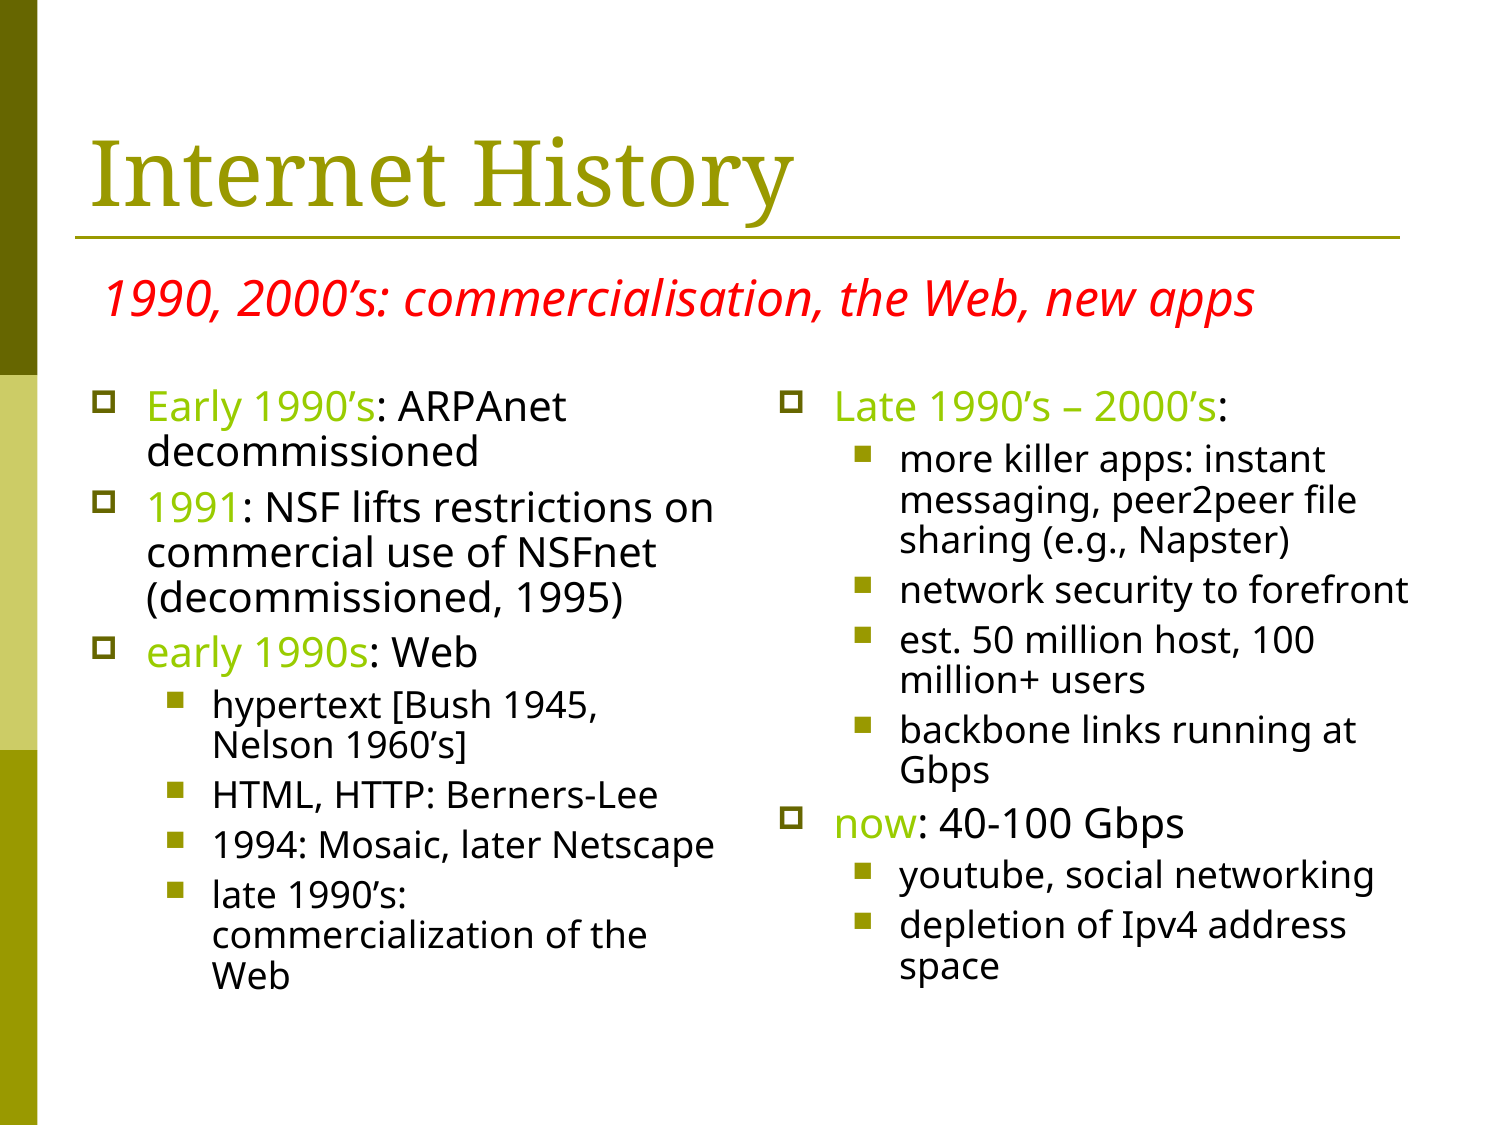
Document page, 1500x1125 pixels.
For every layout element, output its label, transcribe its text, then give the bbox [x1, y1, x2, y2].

title Internet History [75, 45, 1426, 233]
text_box 1990, 2000’s: commercialisation, the Web, new apps [86, 251, 1393, 358]
list Late 1990’s – 2000’s: more killer apps: instant messaging, peer2peer file sharing (e.g., Napster) network security to forefront est. 50 million host, 100 million+ users backbone links running at Gbps now: 40-100 Gbps youtube, social networking depletion of Ipv4 address space [762, 262, 1426, 1081]
list Early 1990’s: ARPAnet decommissioned 1991: NSF lifts restrictions on commercial use of NSFnet (decommissioned, 1995) early 1990s: Web hypertext [Bush 1945, Nelson 1960’s] HTML, HTTP: Berners-Lee 1994: Mosaic, later Netscape late 1990’s: commercialization of the Web [75, 262, 738, 1086]
